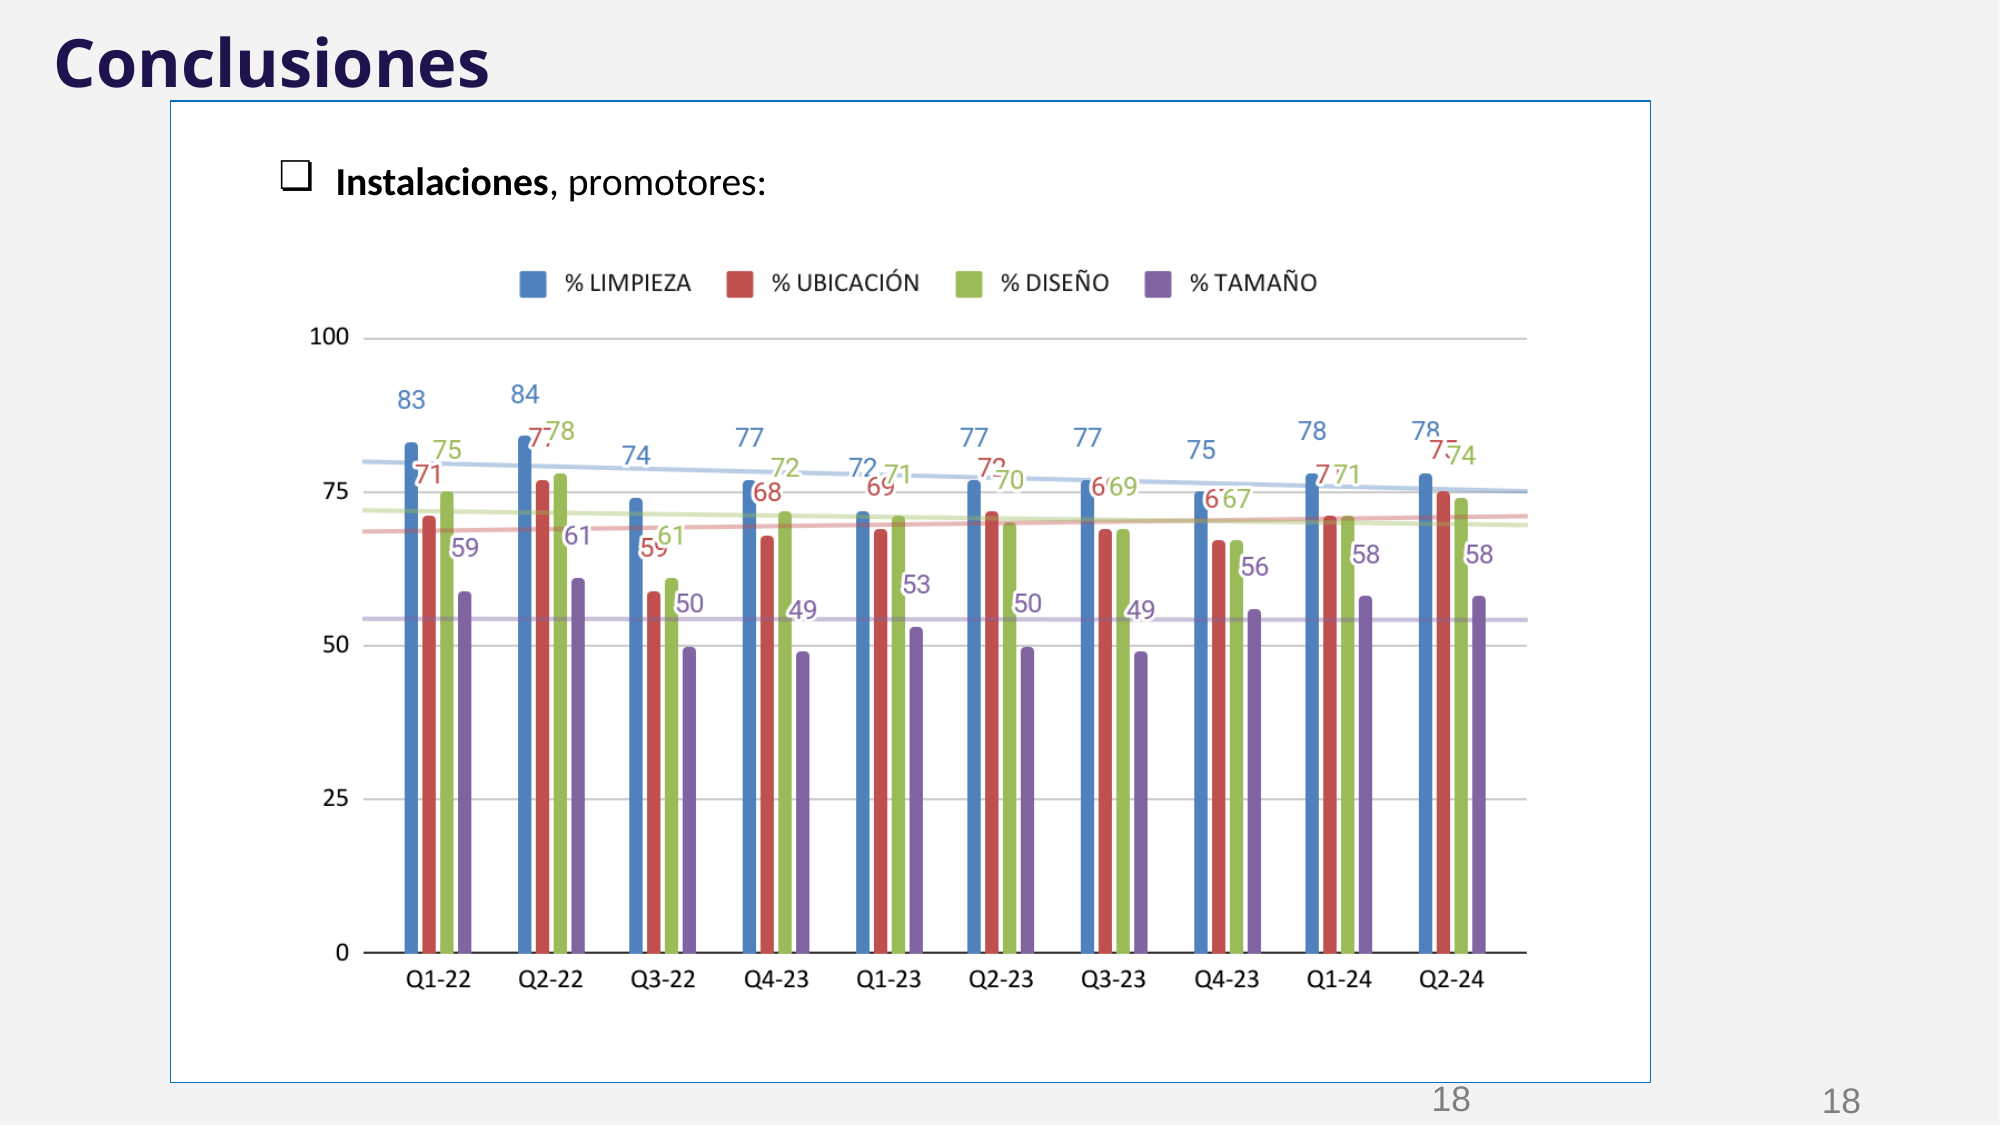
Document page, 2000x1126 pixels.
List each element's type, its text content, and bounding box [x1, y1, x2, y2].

text_box Conclusiones [53, 0, 1946, 124]
text_box Instalaciones, promotores: [170, 100, 1651, 1083]
text_box <number> [1413, 1067, 1881, 1126]
picture [269, 231, 1568, 1034]
